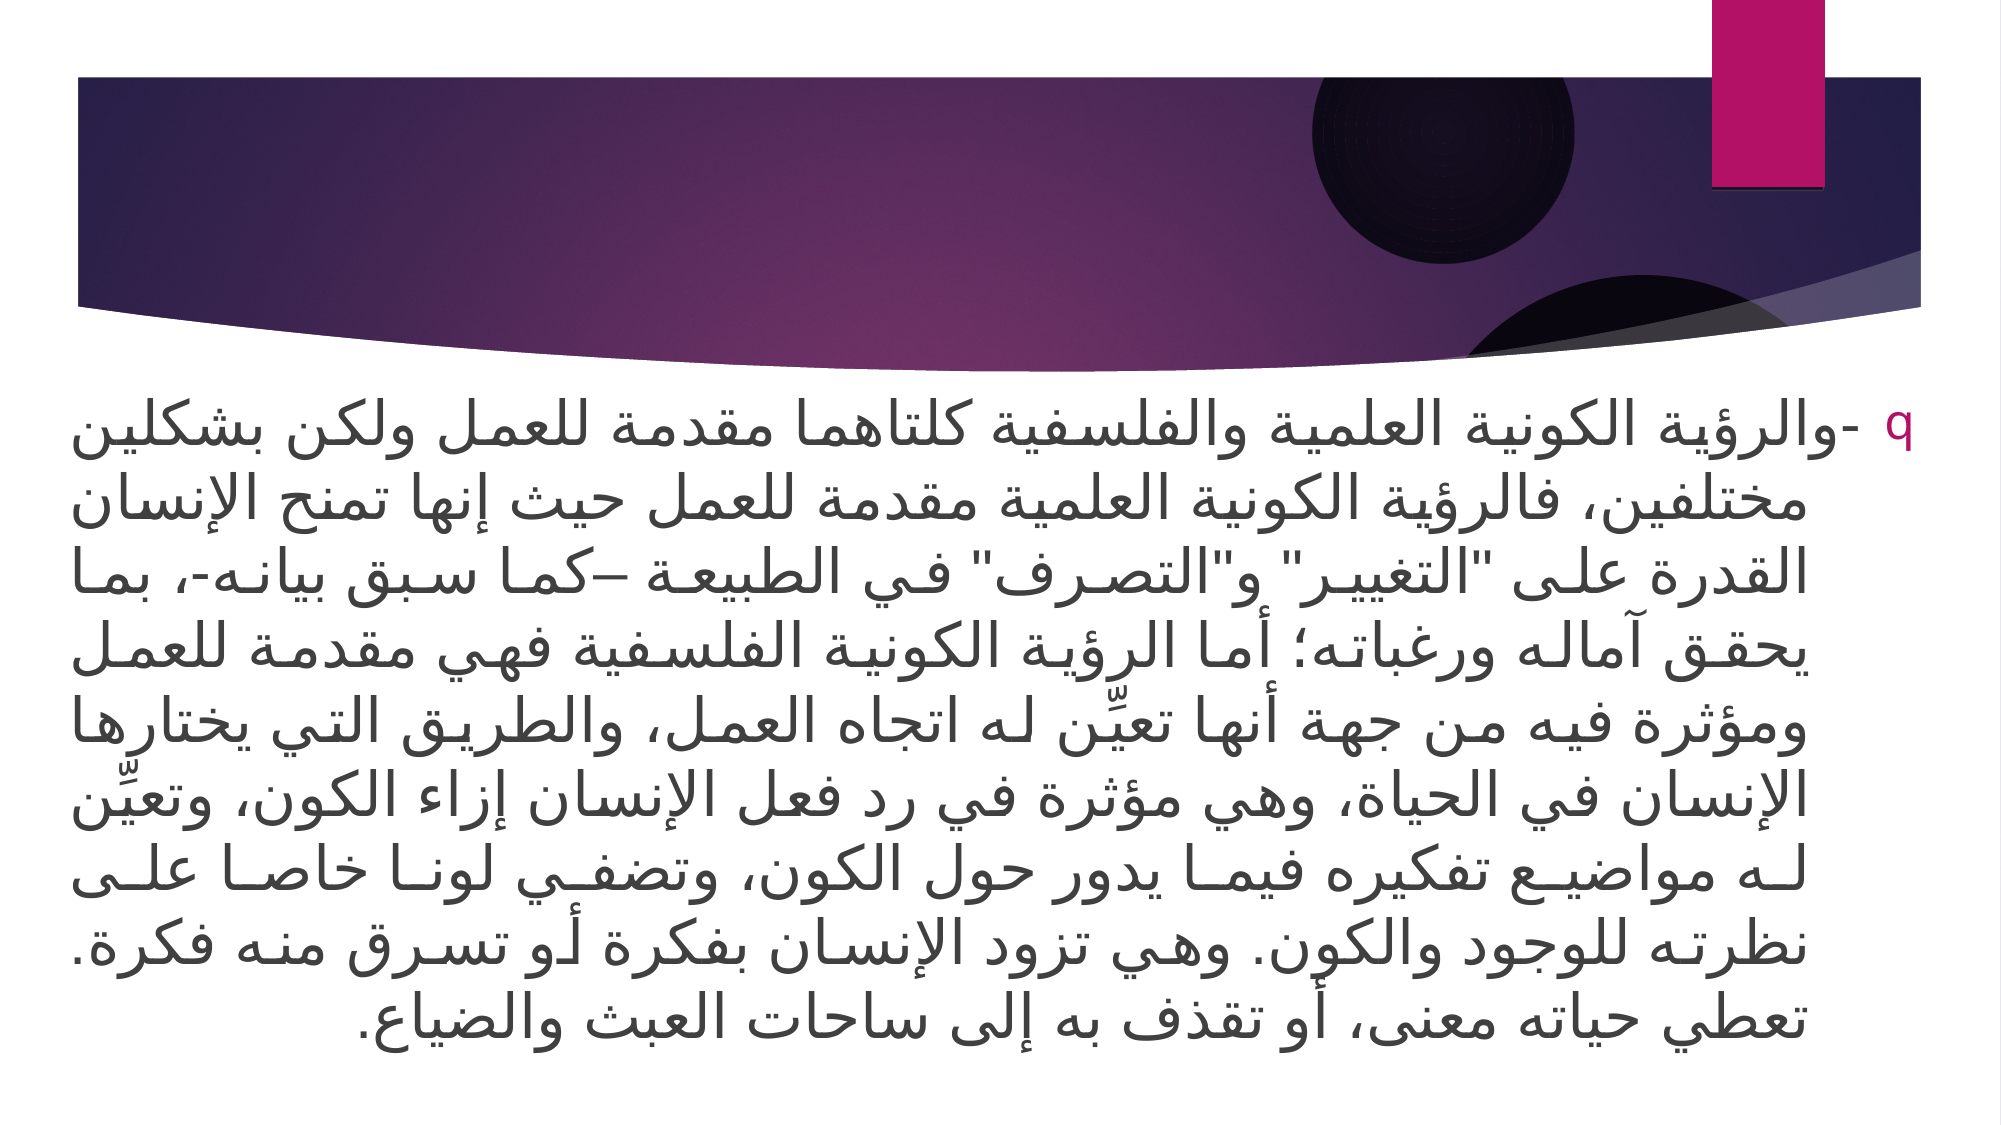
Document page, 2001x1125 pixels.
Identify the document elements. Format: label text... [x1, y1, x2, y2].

list -والرؤية الكونية العلمية والفلسفية كلتاهما مقدمة للعمل ولكن بشكلين مختلفين، فالرؤية الكونية العلمية مقدمة للعمل حيث إنها تمنح الإنسان القدرة على "التغيير" و"التصرف" في الطبيعة –كما سبق بيانه-، بما يحقق آماله ورغباته؛ أما الرؤية الكونية الفلسفية فهي مقدمة للعمل ومؤثرة فيه من جهة أنها تعيِّن له اتجاه العمل، والطريق التي يختارها الإنسان في الحياة، وهي مؤثرة في رد فعل الإنسان إزاء الكون، وتعيِّن له مواضيع تفكيره فيما يدور حول الكون، وتضفي لونا خاصا على نظرته للوجود والكون. وهي تزود الإنسان بفكرة أو تسرق منه فكرة. تعطي حياته معنى، أو تقذف به إلى ساحات العبث والضياع. [54, 376, 1927, 1110]
